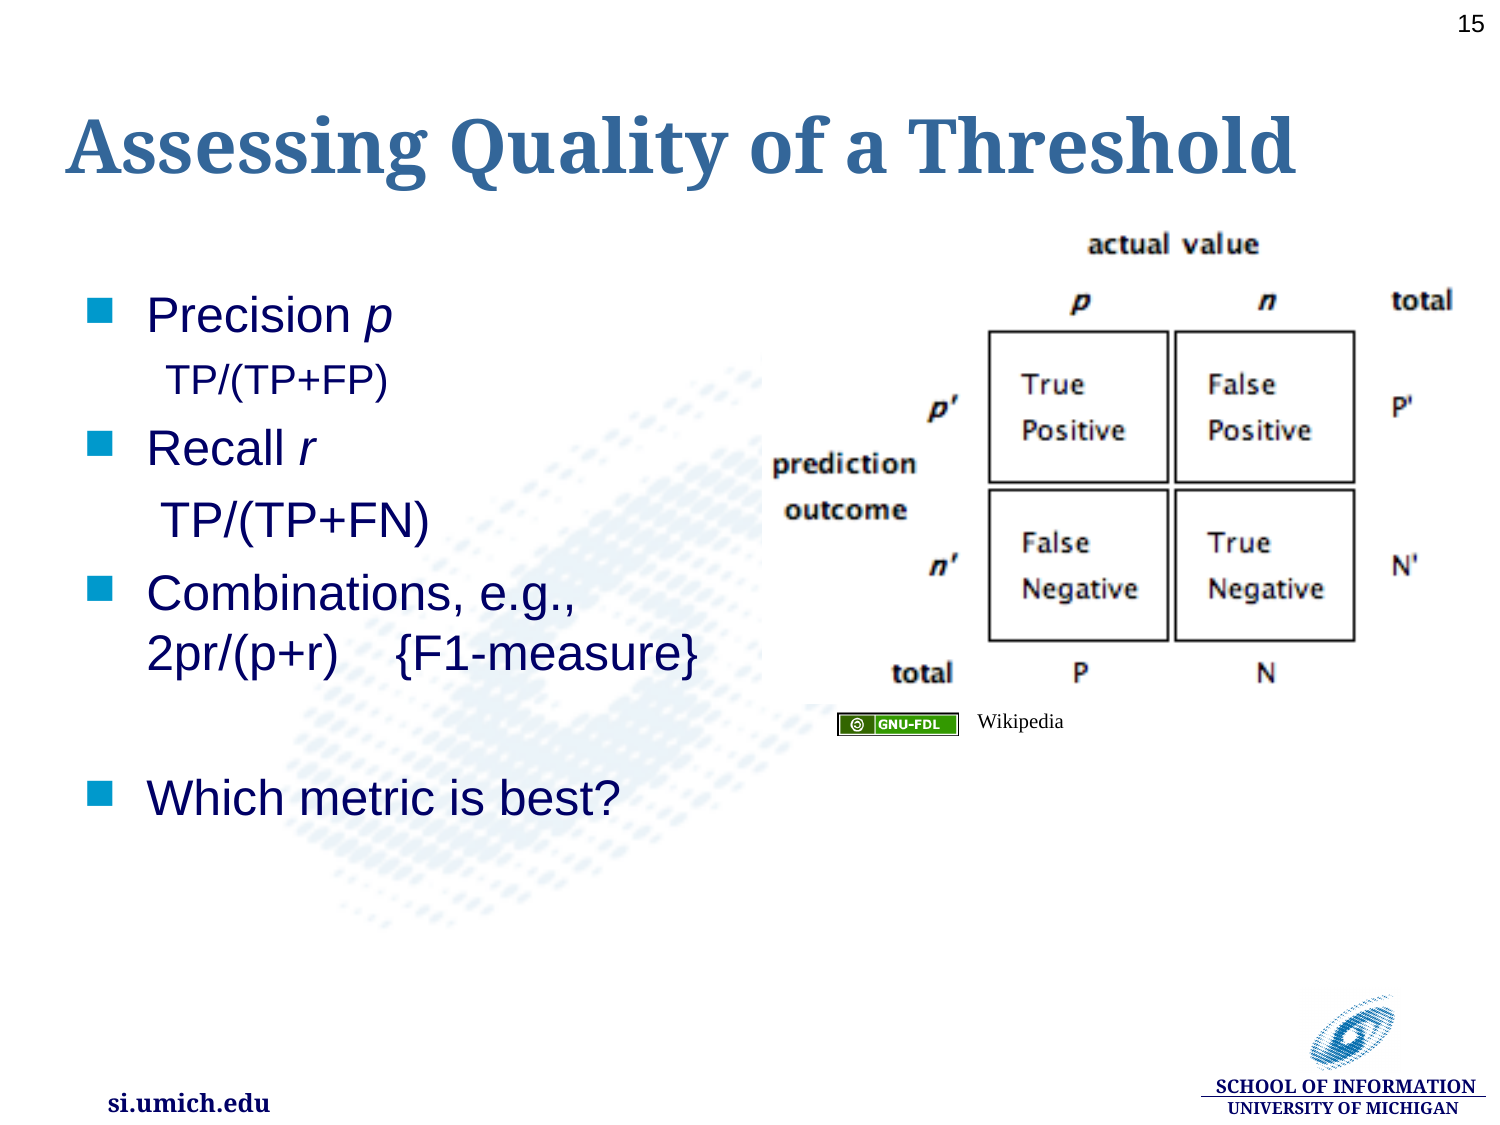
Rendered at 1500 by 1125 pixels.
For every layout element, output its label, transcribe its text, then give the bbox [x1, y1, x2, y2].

title Assessing Quality of a Threshold [50, 49, 1326, 238]
list Precision p TP/(TP+FP) Recall r TP/(TP+FN) Combinations, e.g., 2pr/(p+r) {F1-measure} Which metric is best? [75, 275, 763, 1026]
picture [1299, 987, 1401, 1073]
picture [200, 224, 1476, 953]
text_box Wikipedia [962, 699, 1438, 751]
text_box <number> [1337, 0, 1500, 51]
